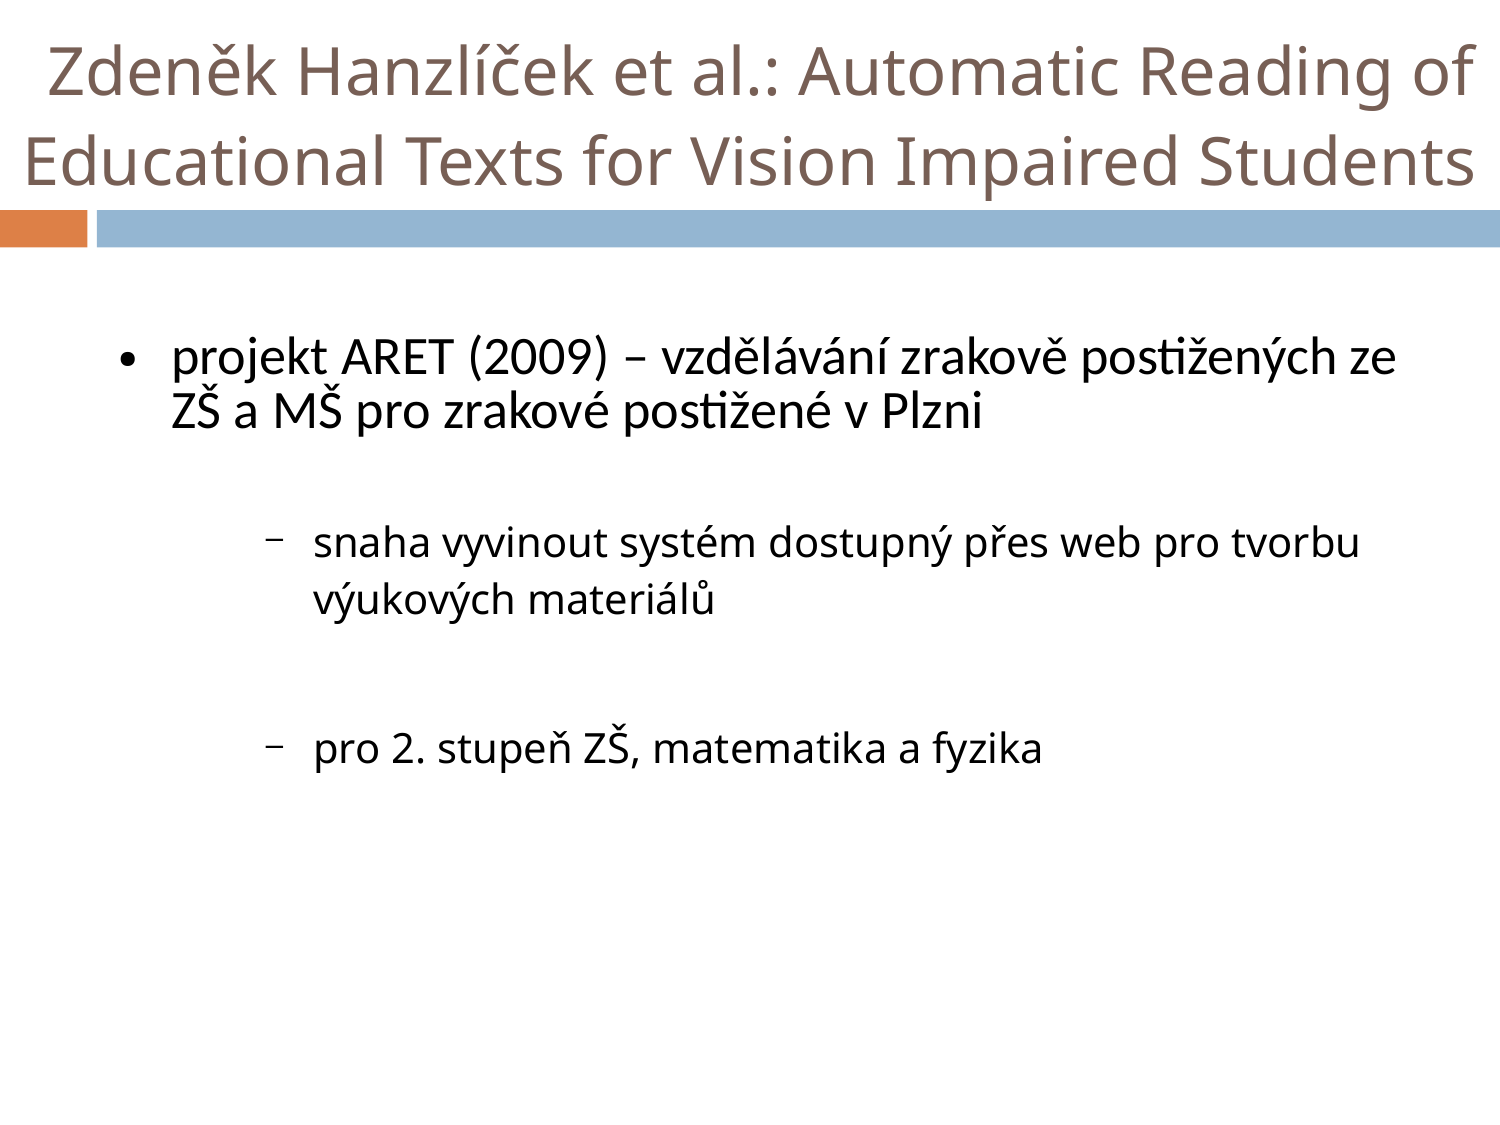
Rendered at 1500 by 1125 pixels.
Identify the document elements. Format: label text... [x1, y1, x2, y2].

list projekt ARET (2009) – vzdělávání zrakově postižených ze ZŠ a MŠ pro zrakové postižené v Plzni snaha vyvinout systém dostupný přes web pro tvorbu výukových materiálů pro 2. stupeň ZŠ, matematika a fyzika [100, 262, 1438, 1000]
title Zdeněk Hanzlíček et al.: Automatic Reading of Educational Texts for Vision Impaired Students [0, 0, 1500, 213]
